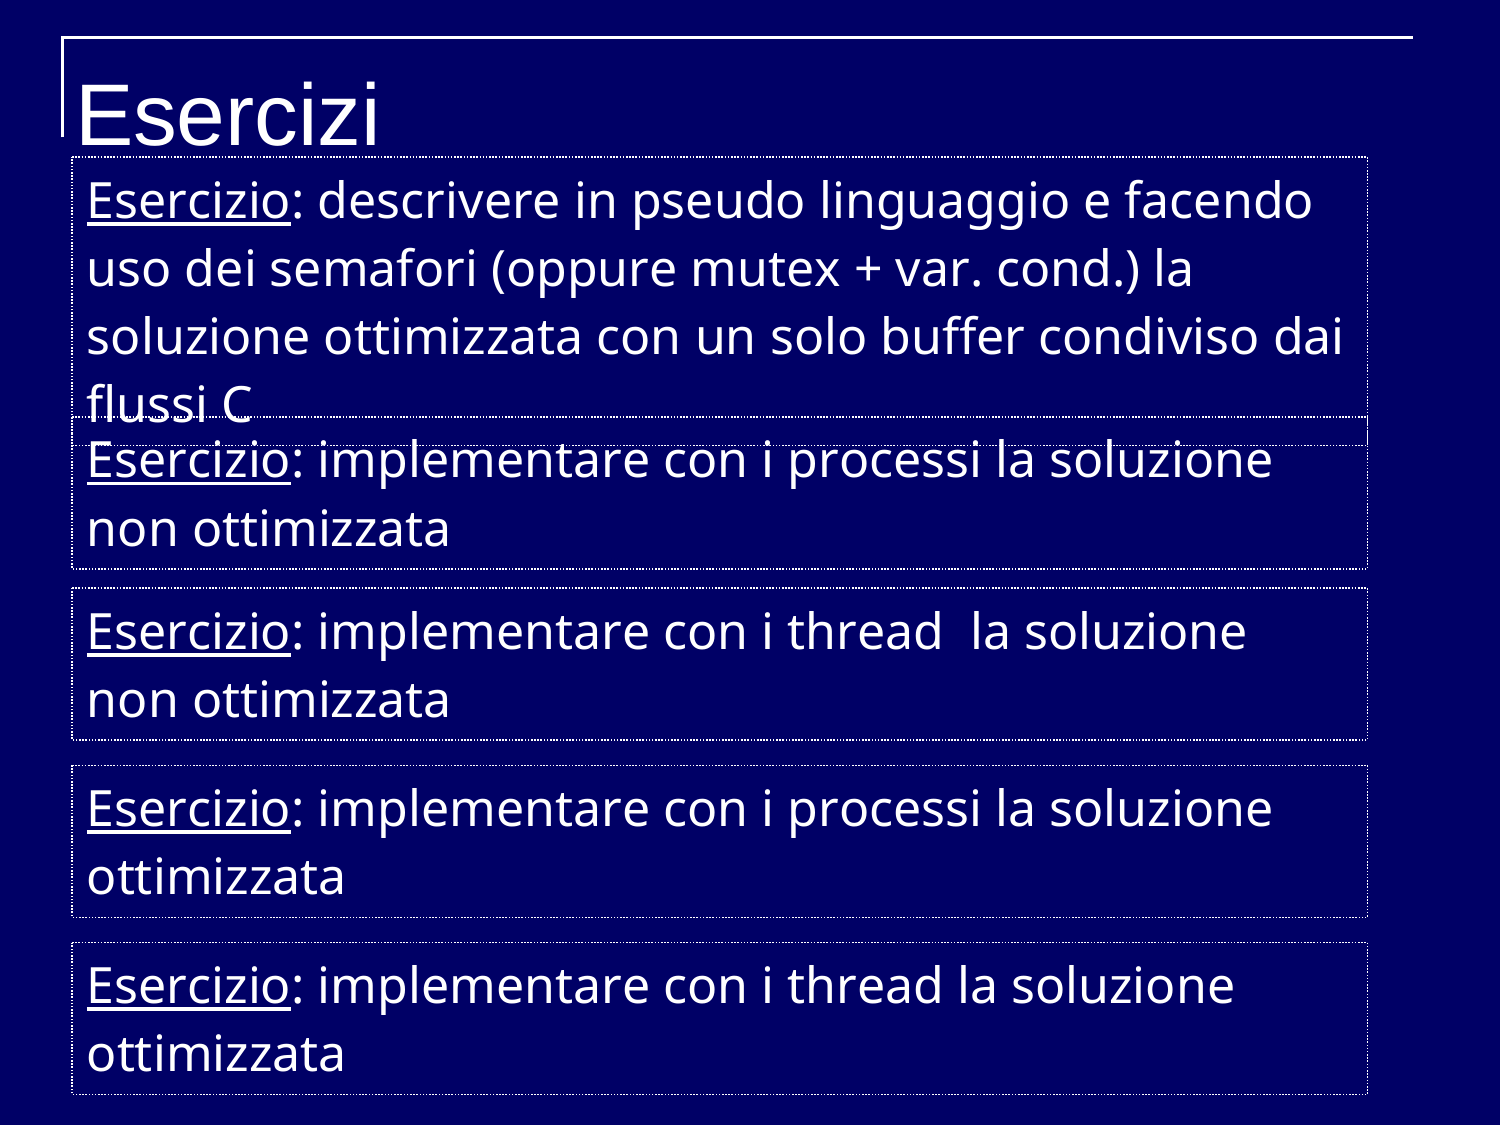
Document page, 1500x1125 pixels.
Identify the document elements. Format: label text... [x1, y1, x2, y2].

text_box Esercizio: implementare con i thread la soluzione ottimizzata [72, 942, 1368, 1095]
text_box Esercizio: implementare con i processi la soluzione ottimizzata [72, 765, 1368, 918]
text_box Esercizio: implementare con i thread la soluzione non ottimizzata [72, 588, 1368, 741]
title Esercizi [75, 52, 1426, 178]
text_box Esercizio: implementare con i processi la soluzione non ottimizzata [72, 446, 1368, 569]
text_box Esercizio: descrivere in pseudo linguaggio e facendo uso dei semafori (oppure mutex + var. cond.) la soluzione ottimizzata con un solo buffer condiviso dai flussi C [72, 157, 1368, 446]
